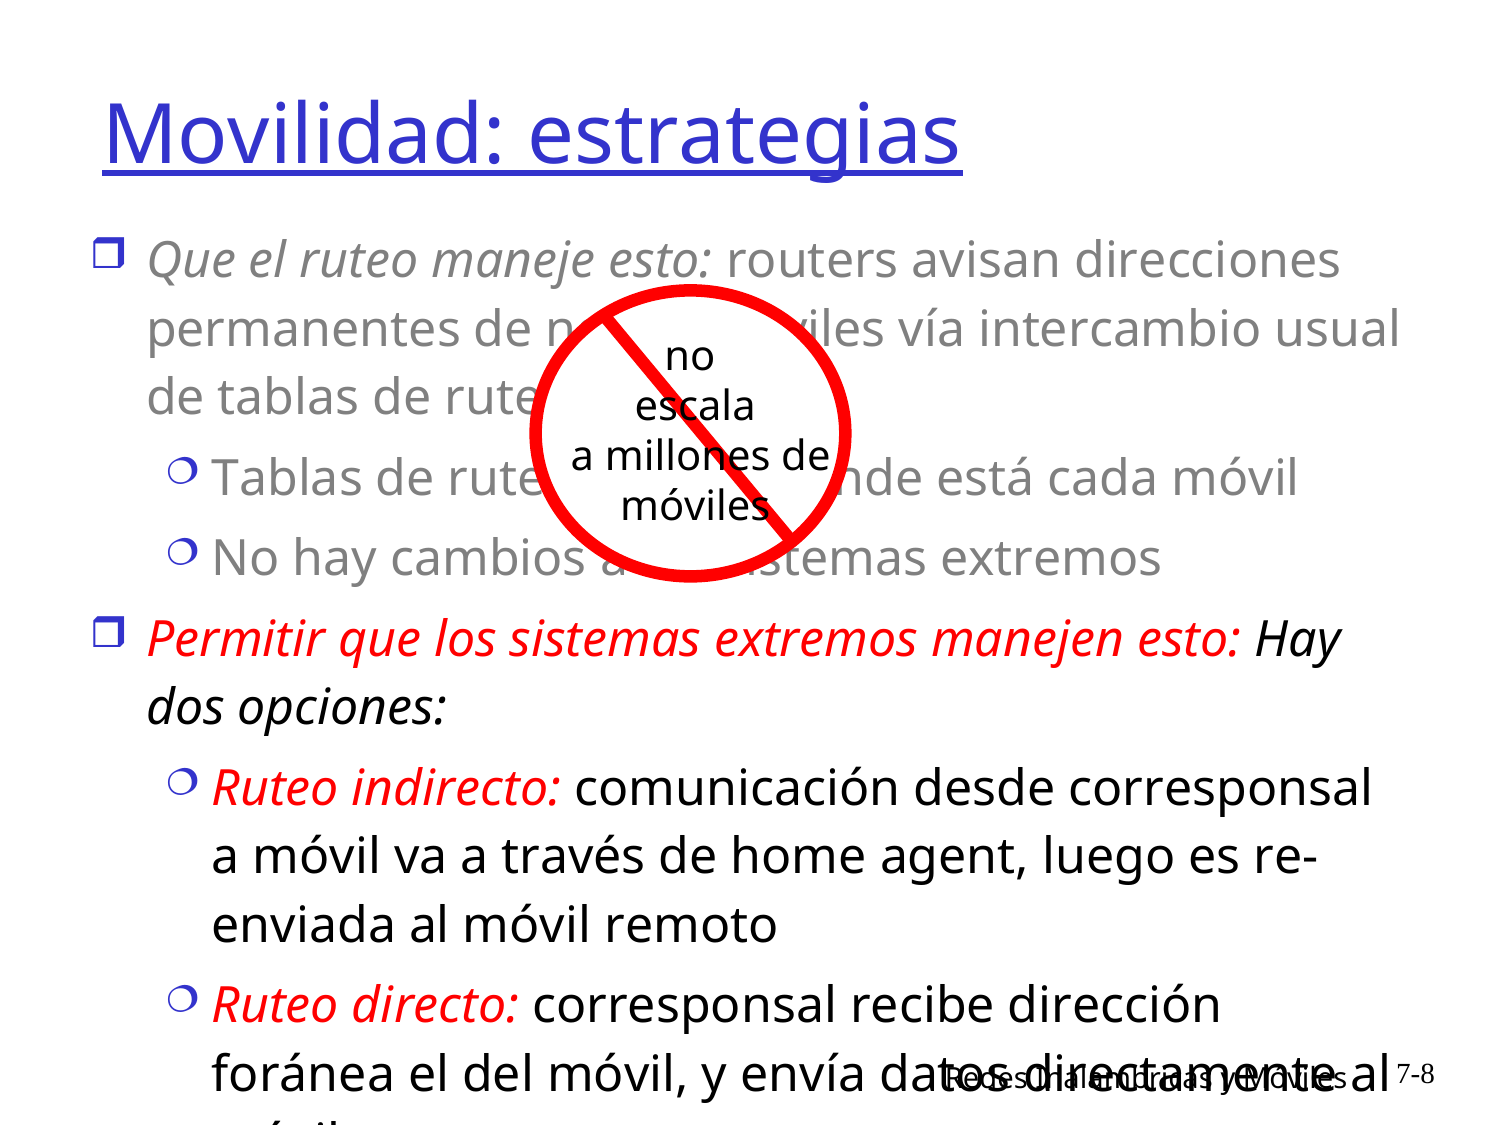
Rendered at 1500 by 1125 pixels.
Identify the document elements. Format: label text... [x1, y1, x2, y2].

text_box [583, 537, 786, 577]
list Que el ruteo maneje esto: routers avisan direcciones permanentes de nodos móviles vía intercambio usual de tablas de ruteo. Tablas de ruteo indican dónde está cada móvil No hay cambios a los sistemas extremos Permitir que los sistemas extremos manejen esto: Hay dos opciones: Ruteo indirecto: comunicación desde corresponsal a móvil va a través de home agent, luego es re-enviada al móvil remoto Ruteo directo: corresponsal recibe dirección foránea el del móvil, y envía datos directamente al móvil [75, 216, 1426, 1056]
text_box no escala a millones de móviles [508, 321, 882, 537]
text_box [594, 290, 787, 321]
title Movilidad: estrategias [87, 37, 1363, 225]
